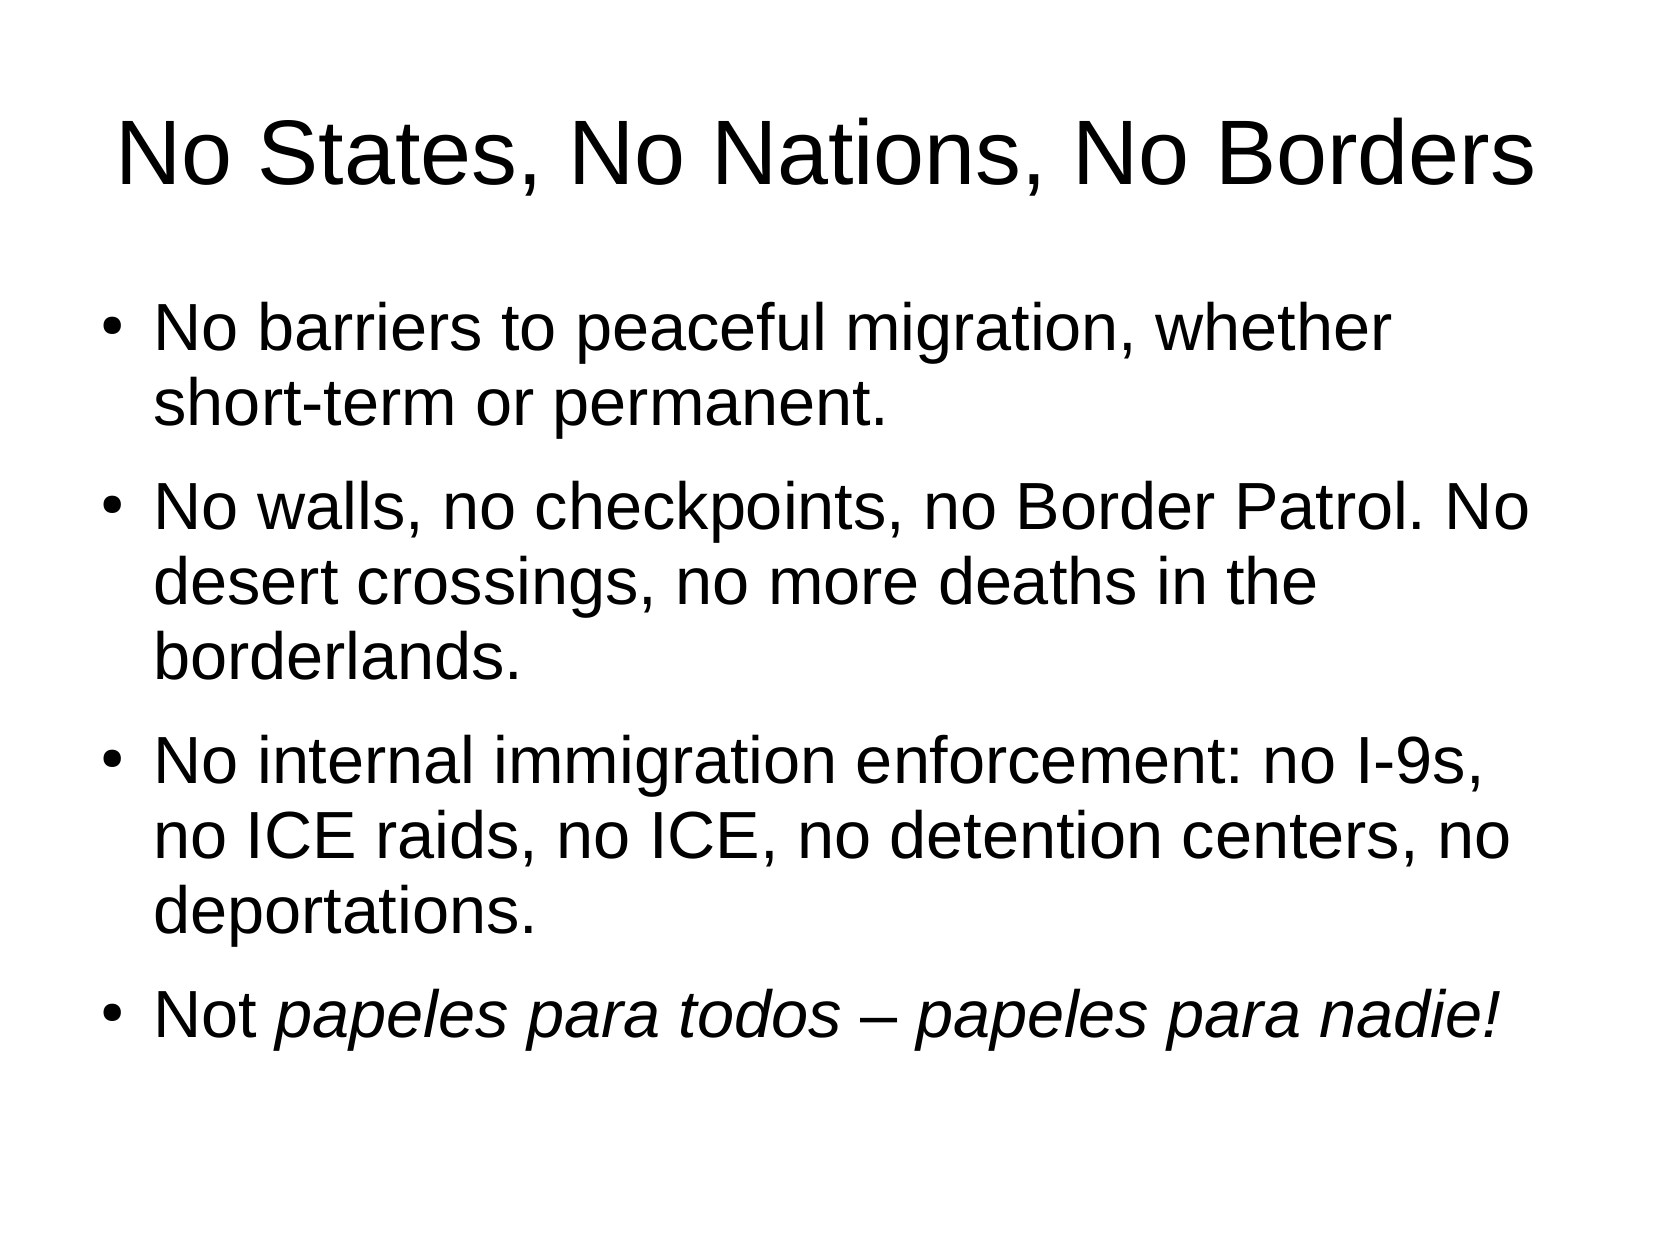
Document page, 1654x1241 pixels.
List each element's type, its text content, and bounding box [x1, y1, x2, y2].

list No barriers to peaceful migration, whether short-term or permanent. No walls, no checkpoints, no Border Patrol. No desert crossings, no more deaths in the borderlands. No internal immigration enforcement: no I-9s, no ICE raids, no ICE, no detention centers, no deportations. Not papeles para todos – papeles para nadie! [82, 290, 1571, 1094]
title No States, No Nations, No Borders [82, 56, 1571, 250]
